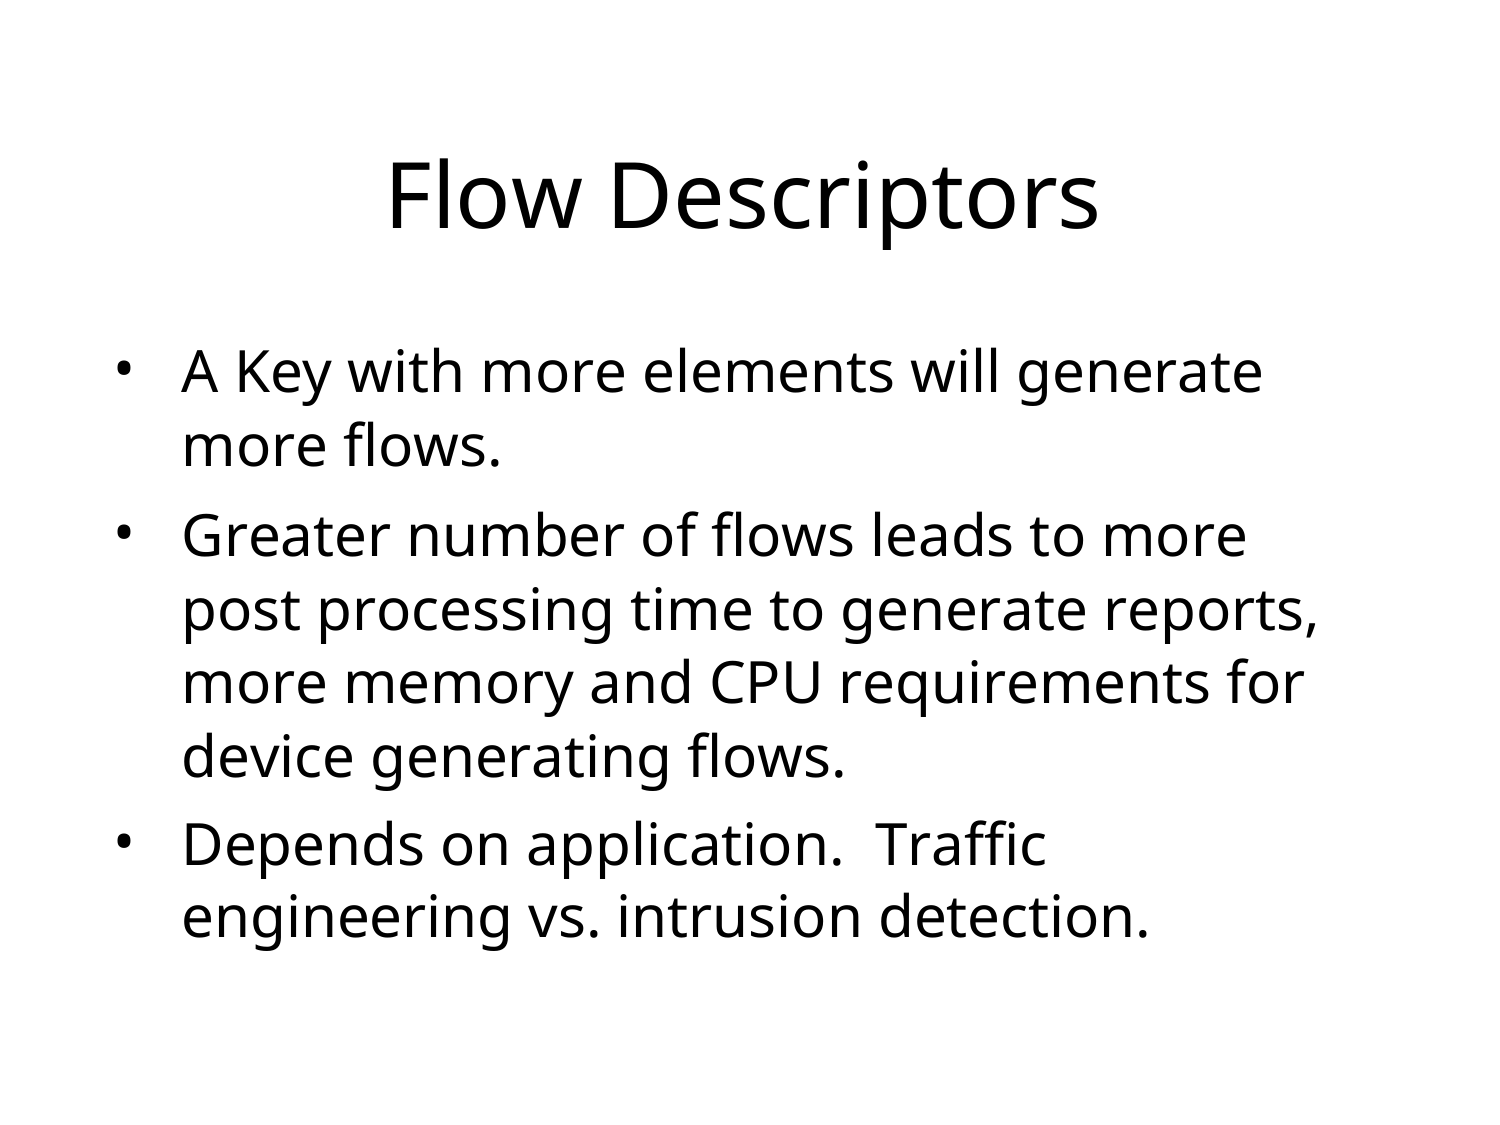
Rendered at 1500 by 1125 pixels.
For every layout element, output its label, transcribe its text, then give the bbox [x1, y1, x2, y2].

list A Key with more elements will generate more flows. Greater number of flows leads to more post processing time to generate reports, more memory and CPU requirements for device generating flows. Depends on application. Traffic engineering vs. intrusion detection. [99, 324, 1388, 1125]
title Flow Descriptors [112, 62, 1388, 324]
